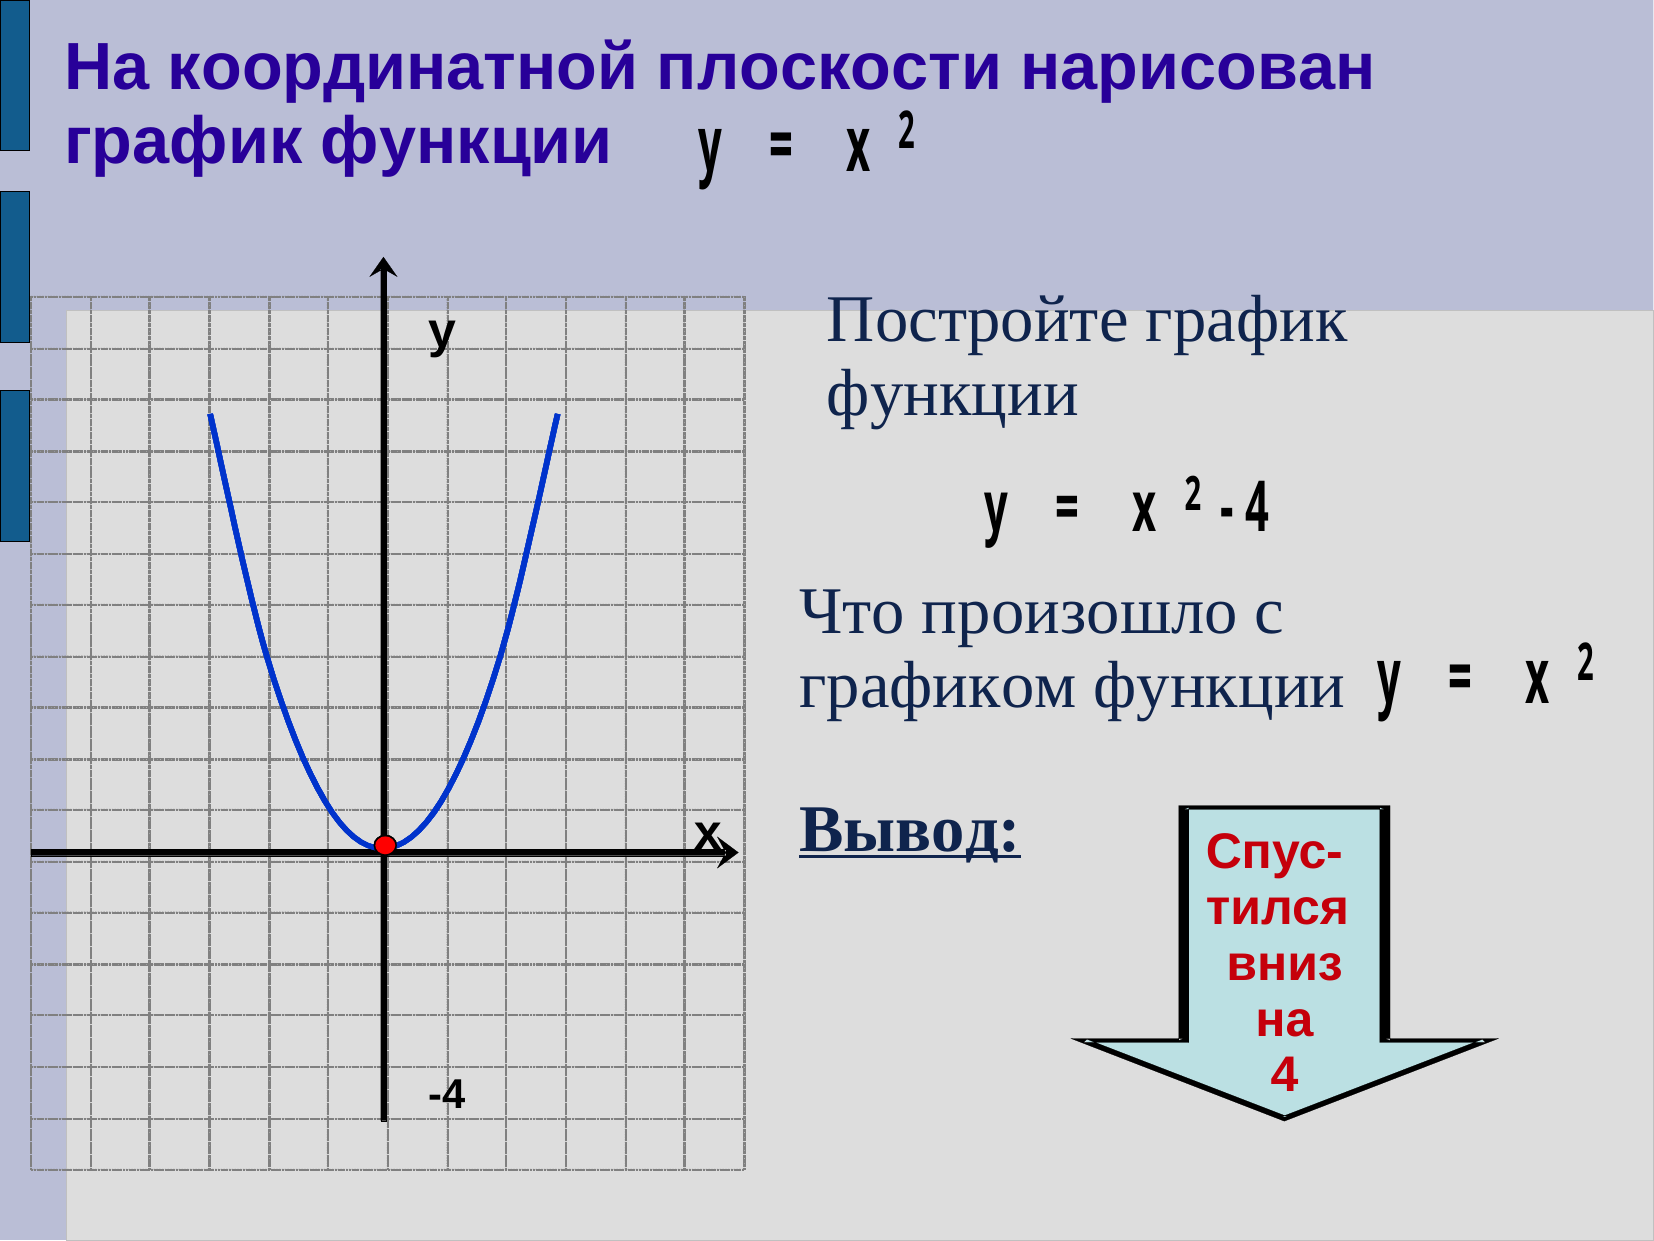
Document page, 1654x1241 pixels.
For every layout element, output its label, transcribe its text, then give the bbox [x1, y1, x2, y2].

picture [922, 442, 1359, 561]
text_box х [679, 797, 737, 870]
picture [29, 236, 761, 1188]
text_box Вывод: [799, 771, 1034, 886]
picture [1062, 803, 1506, 1123]
picture [651, 73, 975, 207]
title На координатной плоскости нарисован график функции [64, 0, 1477, 208]
text_box -4 [413, 1062, 540, 1126]
text_box Что произошло с графиком функции [799, 561, 1359, 735]
subtitle Постройте график функции [826, 269, 1534, 443]
picture [1330, 604, 1654, 739]
text_box у [413, 295, 471, 368]
